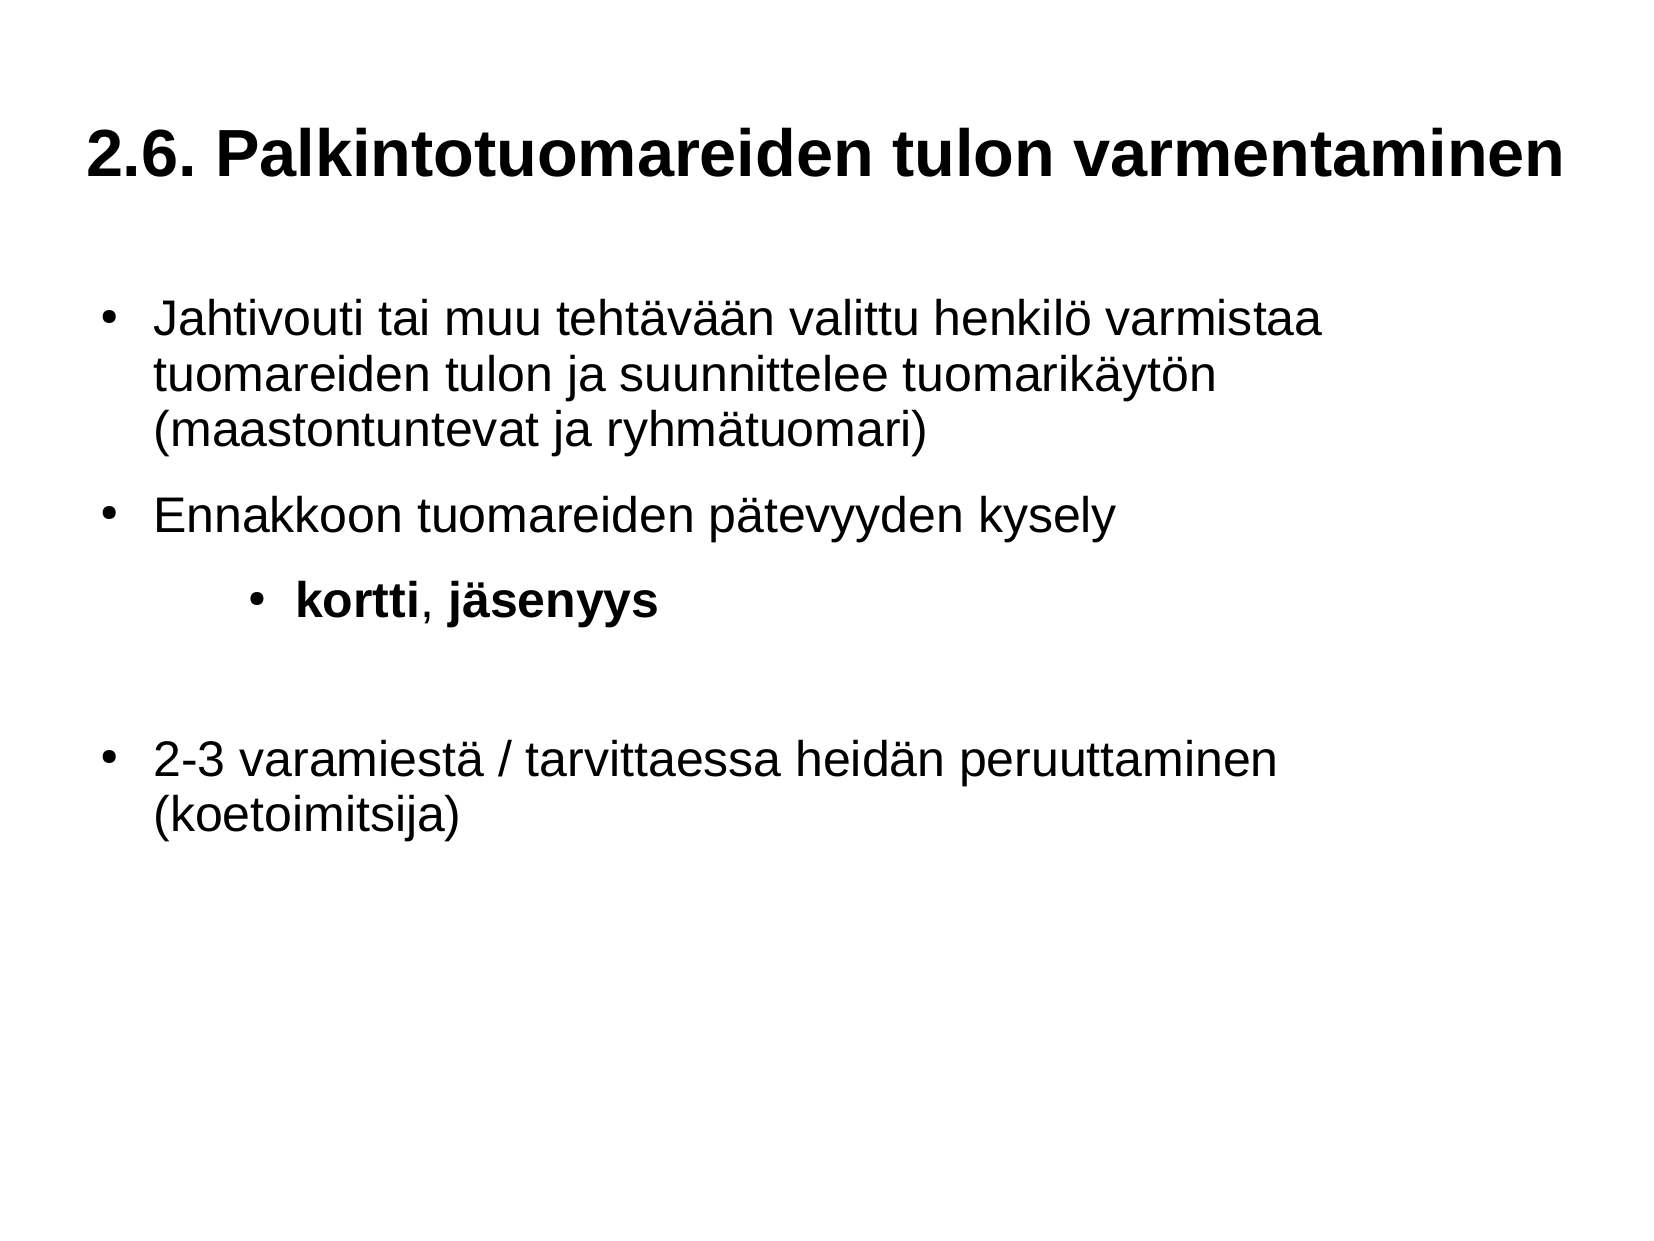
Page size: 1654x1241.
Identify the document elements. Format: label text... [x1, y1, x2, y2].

list Jahtivouti tai muu tehtävään valittu henkilö varmistaa tuomareiden tulon ja suunnittelee tuomarikäytön (maastontuntevat ja ryhmätuomari) Ennakkoon tuomareiden pätevyyden kysely kortti, jäsenyys 2-3 varamiestä / tarvittaessa heidän peruuttaminen (koetoimitsija) [82, 290, 1571, 1109]
title 2.6. Palkintotuomareiden tulon varmentaminen [82, 49, 1571, 257]
